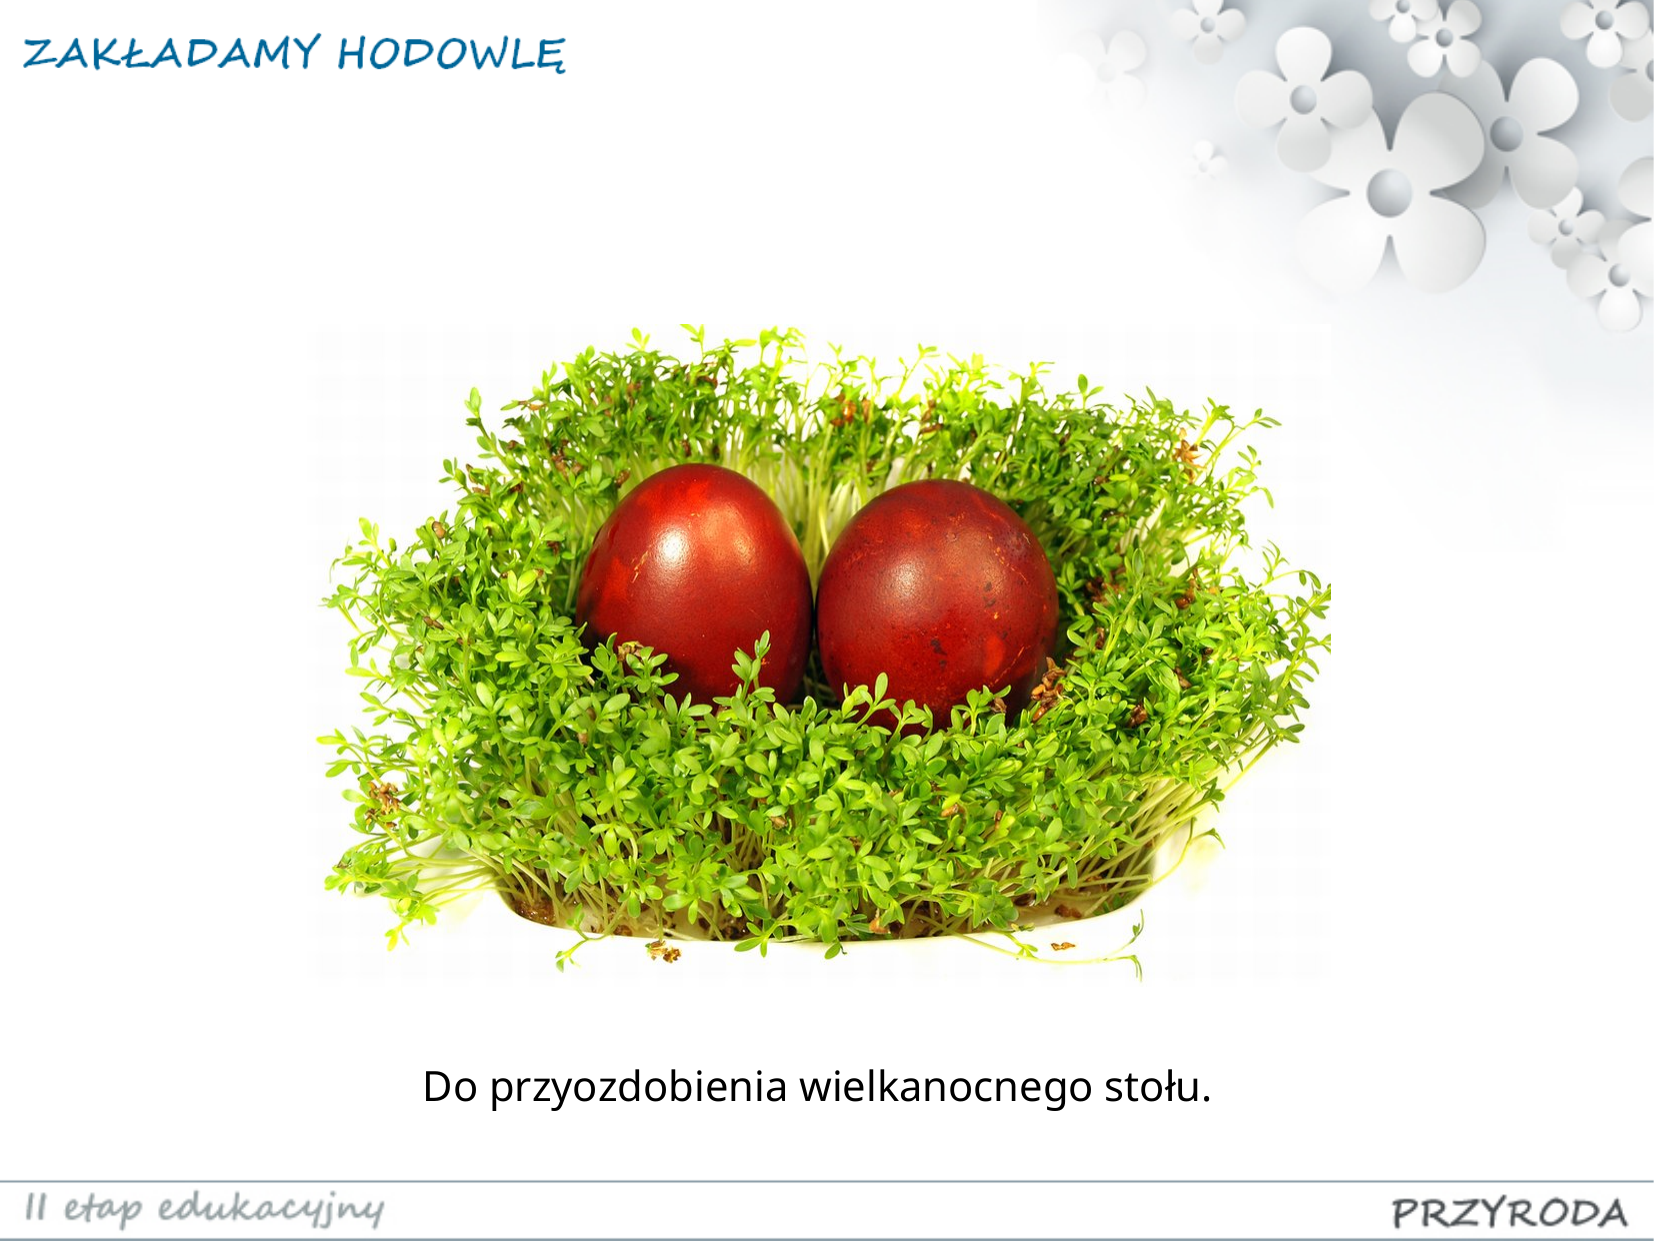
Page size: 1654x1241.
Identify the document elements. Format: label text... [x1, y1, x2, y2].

text_box Do przyozdobienia wielkanocnego stołu. [212, 1057, 1424, 1119]
picture [0, 0, 1654, 1241]
chart [11, 17, 590, 99]
